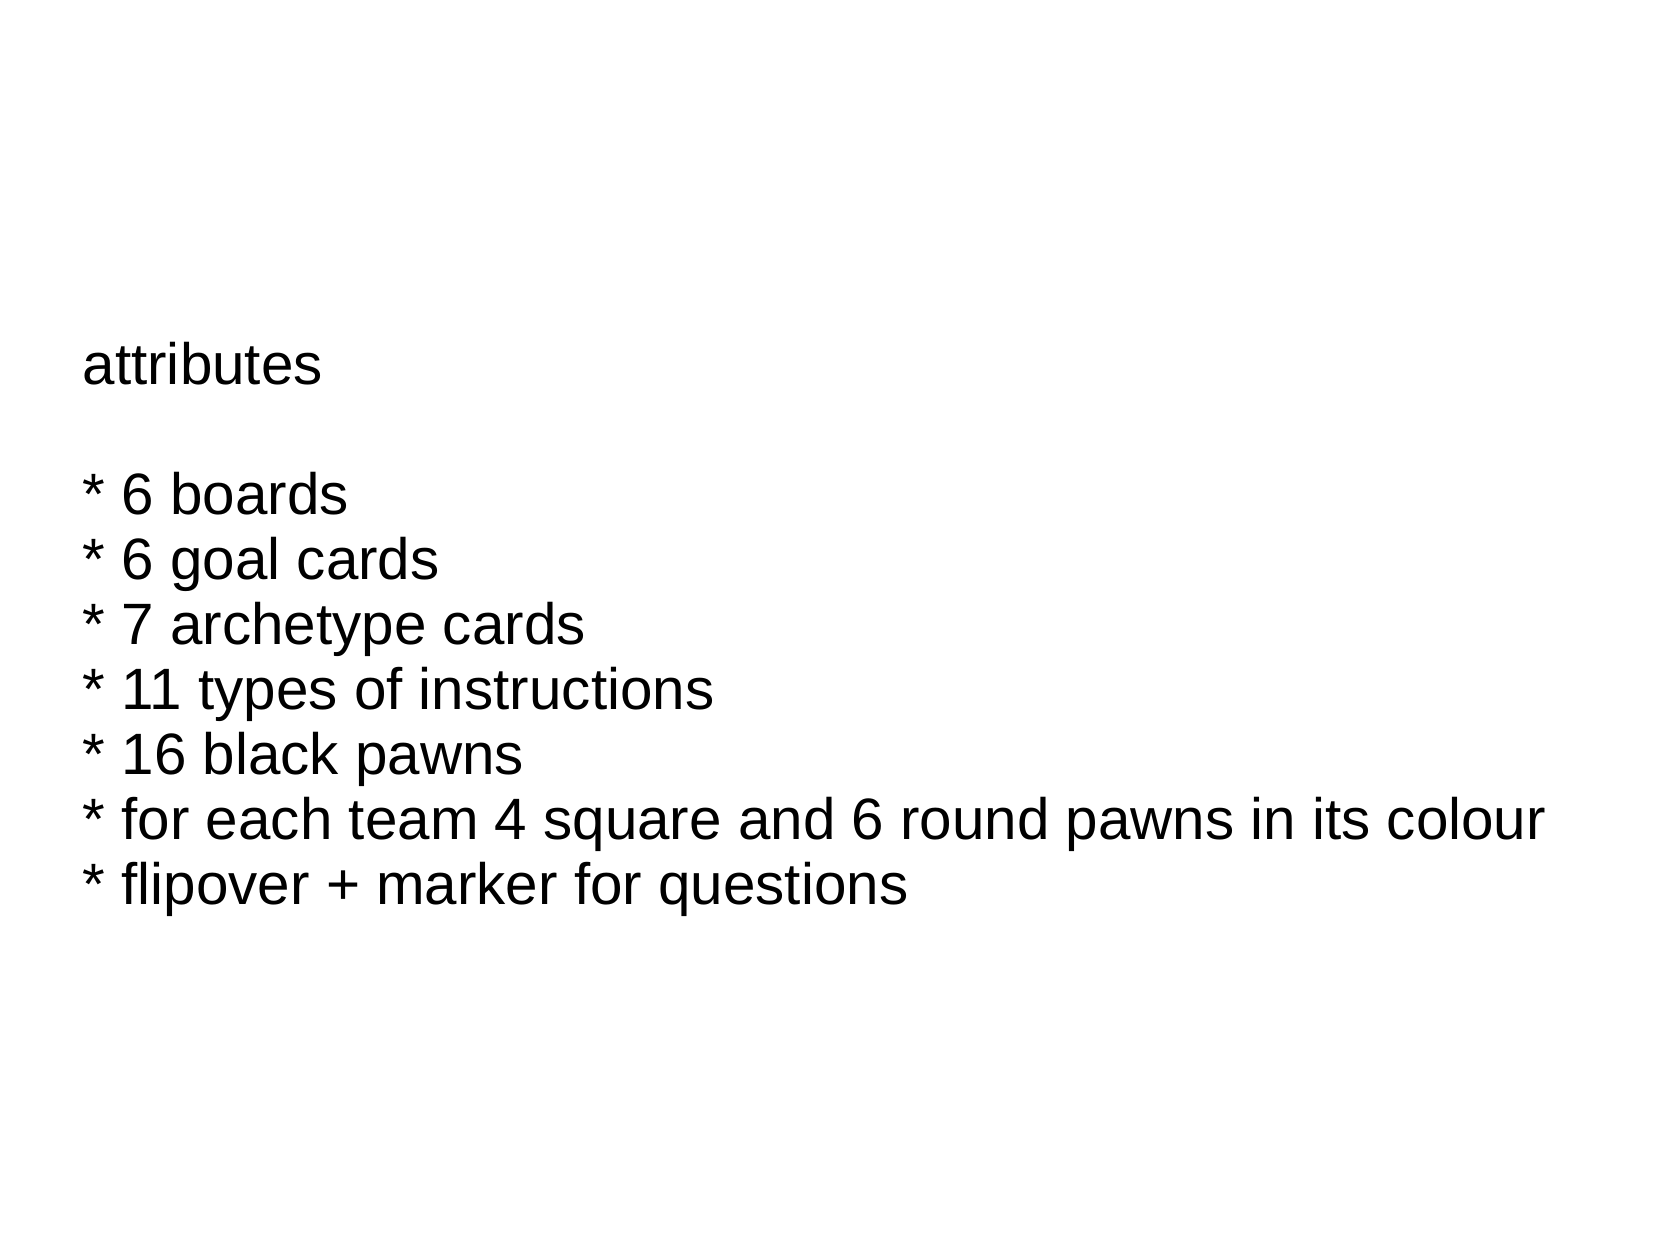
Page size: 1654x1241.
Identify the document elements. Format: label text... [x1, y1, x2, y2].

subtitle attributes * 6 boards * 6 goal cards * 7 archetype cards * 11 types of instructions * 16 black pawns * for each team 4 square and 6 round pawns in its colour * flipover + marker for questions [82, 48, 1606, 1200]
